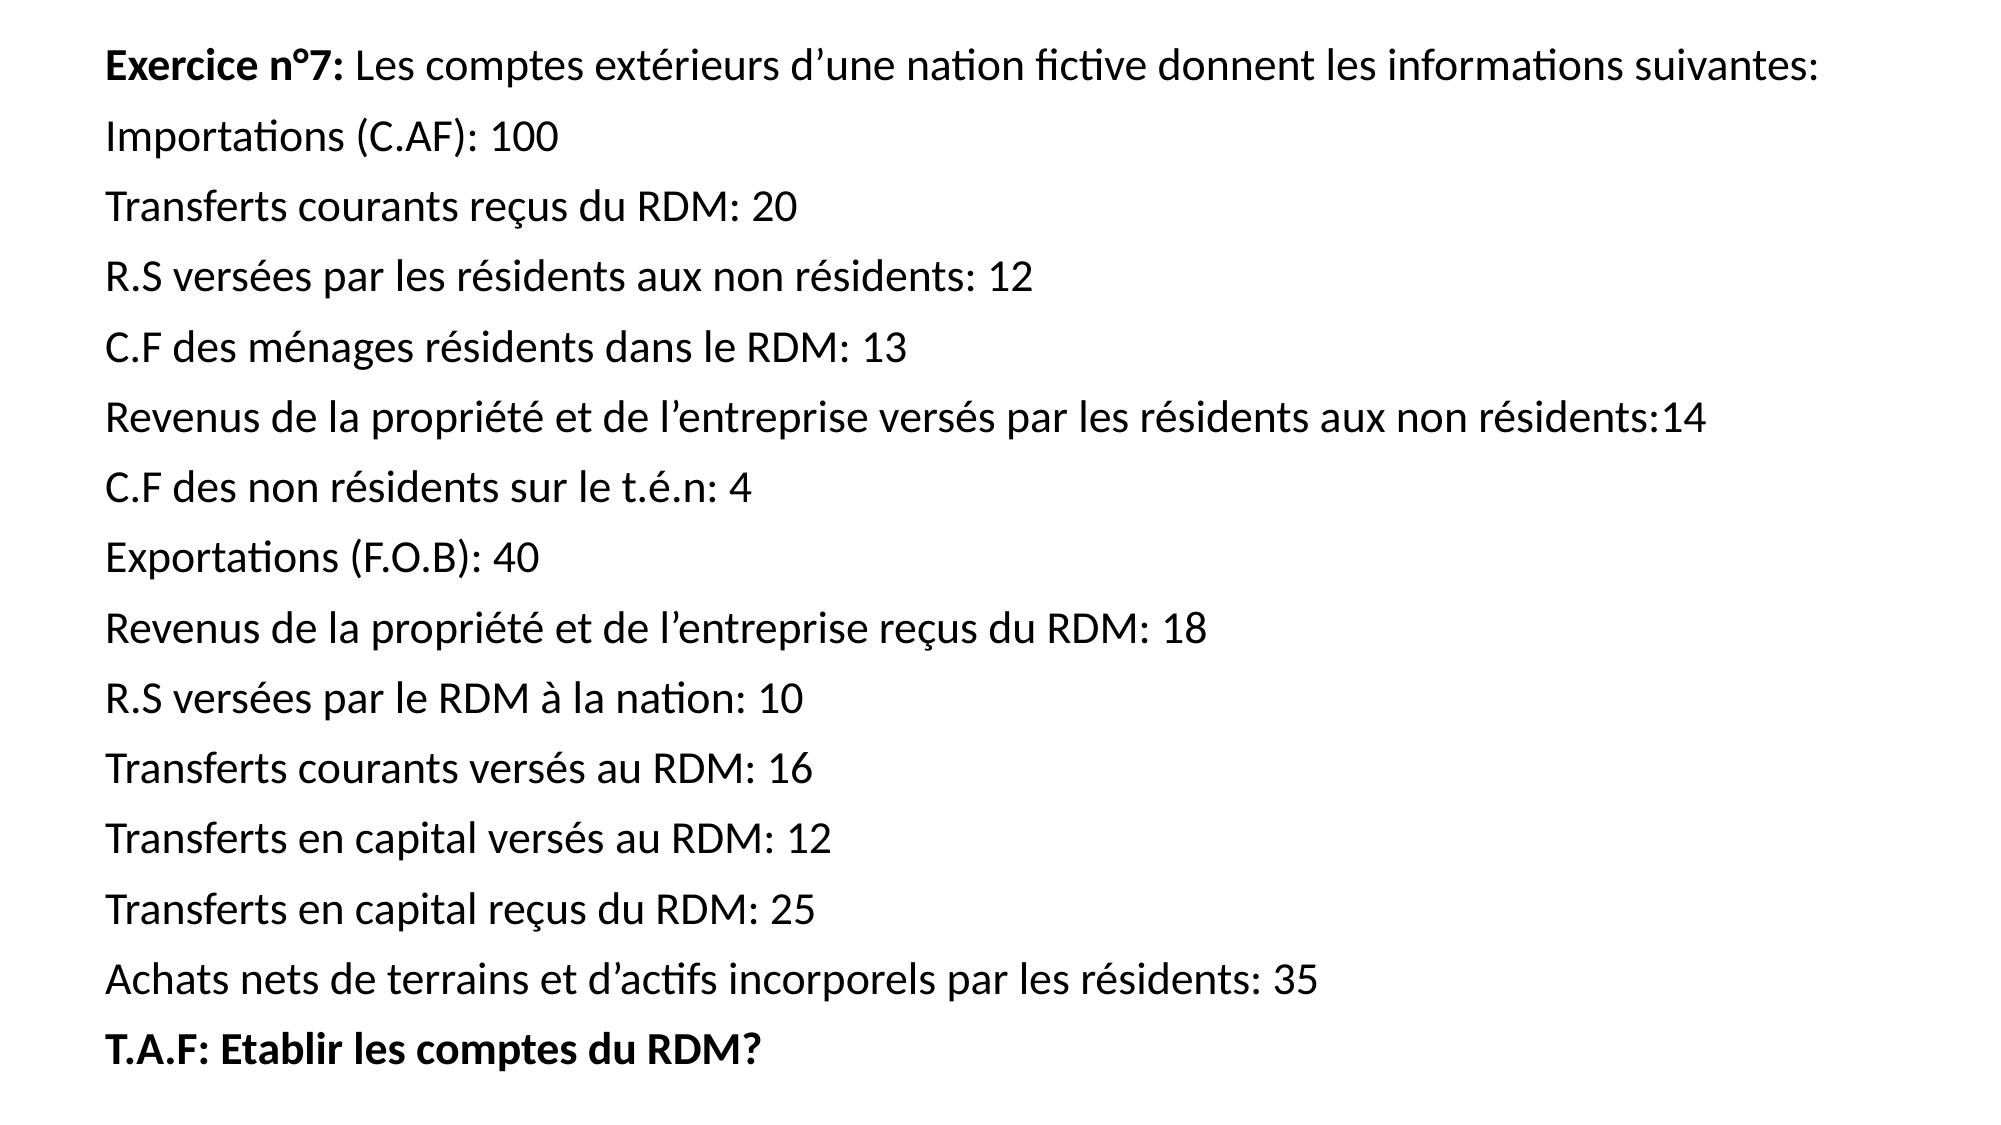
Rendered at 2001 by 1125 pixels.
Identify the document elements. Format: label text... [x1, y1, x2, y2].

list Exercice n°7: Les comptes extérieurs d’une nation fictive donnent les informations suivantes: Importations (C.AF): 100 Transferts courants reçus du RDM: 20 R.S versées par les résidents aux non résidents: 12 C.F des ménages résidents dans le RDM: 13 Revenus de la propriété et de l’entreprise versés par les résidents aux non résidents:14 C.F des non résidents sur le t.é.n: 4 Exportations (F.O.B): 40 Revenus de la propriété et de l’entreprise reçus du RDM: 18 R.S versées par le RDM à la nation: 10 Transferts courants versés au RDM: 16 Transferts en capital versés au RDM: 12 Transferts en capital reçus du RDM: 25 Achats nets de terrains et d’actifs incorporels par les résidents: 35 T.A.F: Etablir les comptes du RDM? [90, 33, 1863, 1088]
